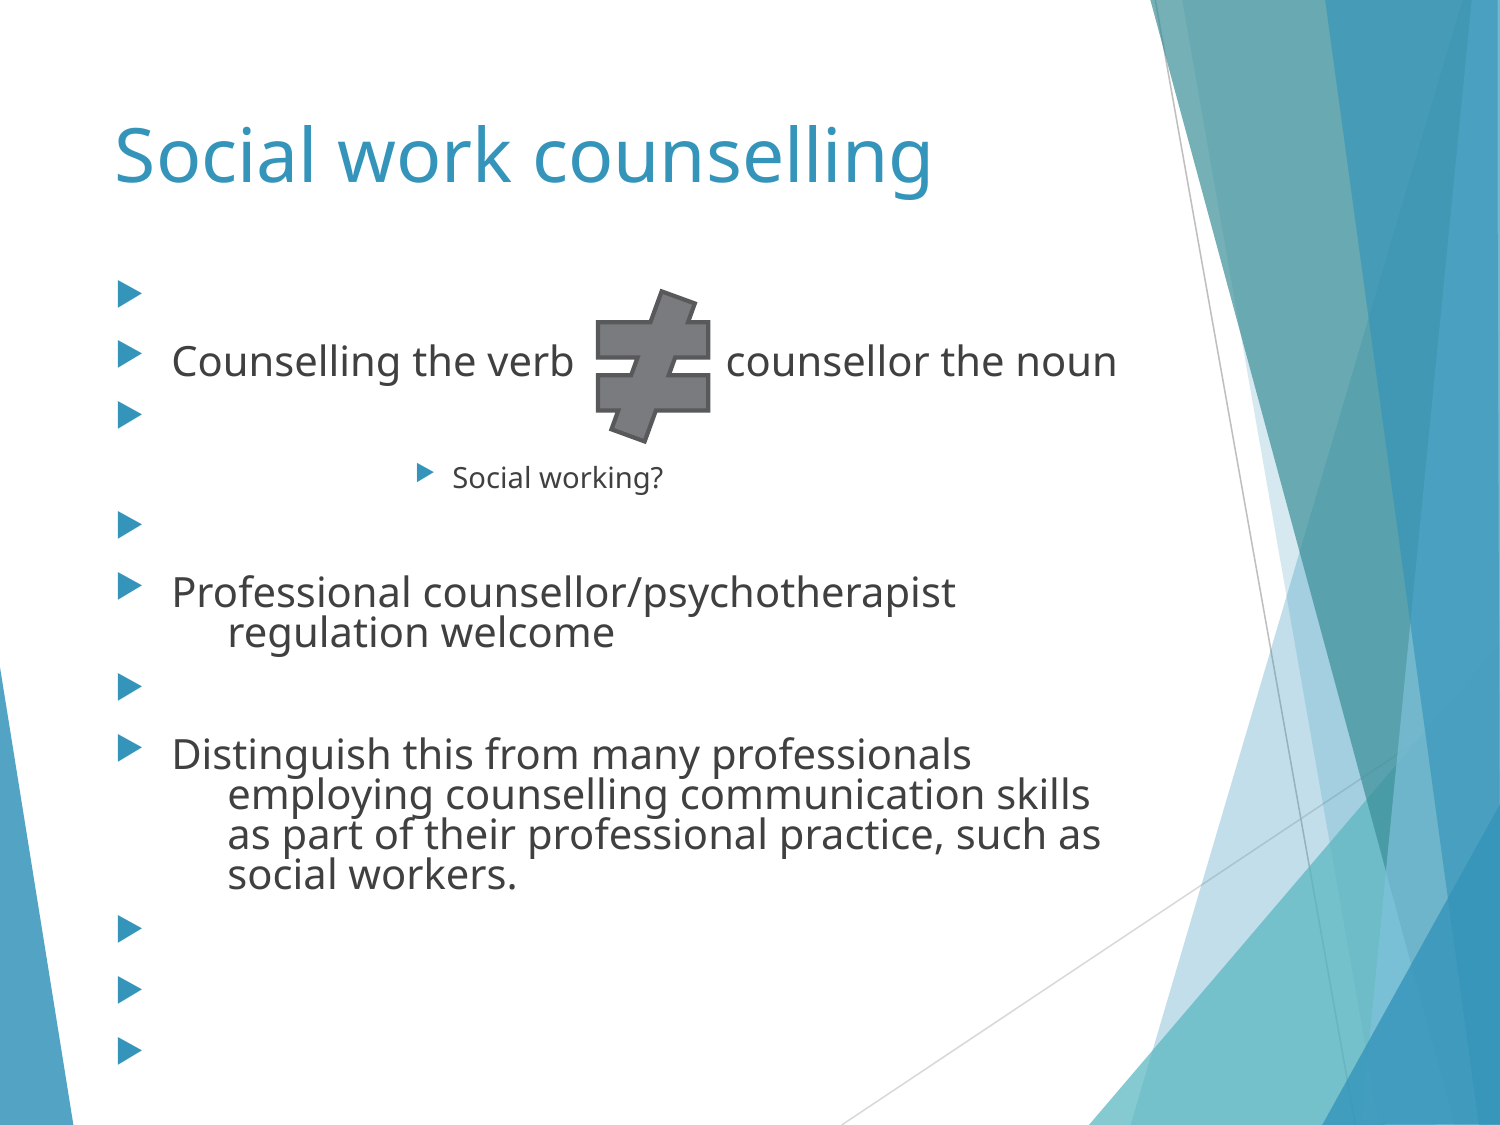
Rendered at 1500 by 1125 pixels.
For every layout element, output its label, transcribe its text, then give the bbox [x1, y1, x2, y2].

text_box [597, 291, 709, 442]
list Counselling the verb counsellor the noun Social working? Professional counsellor/psychotherapist regulation welcome Distinguish this from many professionals employing counselling communication skills as part of their professional practice, such as social workers. [99, 265, 1142, 954]
title Social work counselling [99, 99, 1142, 265]
